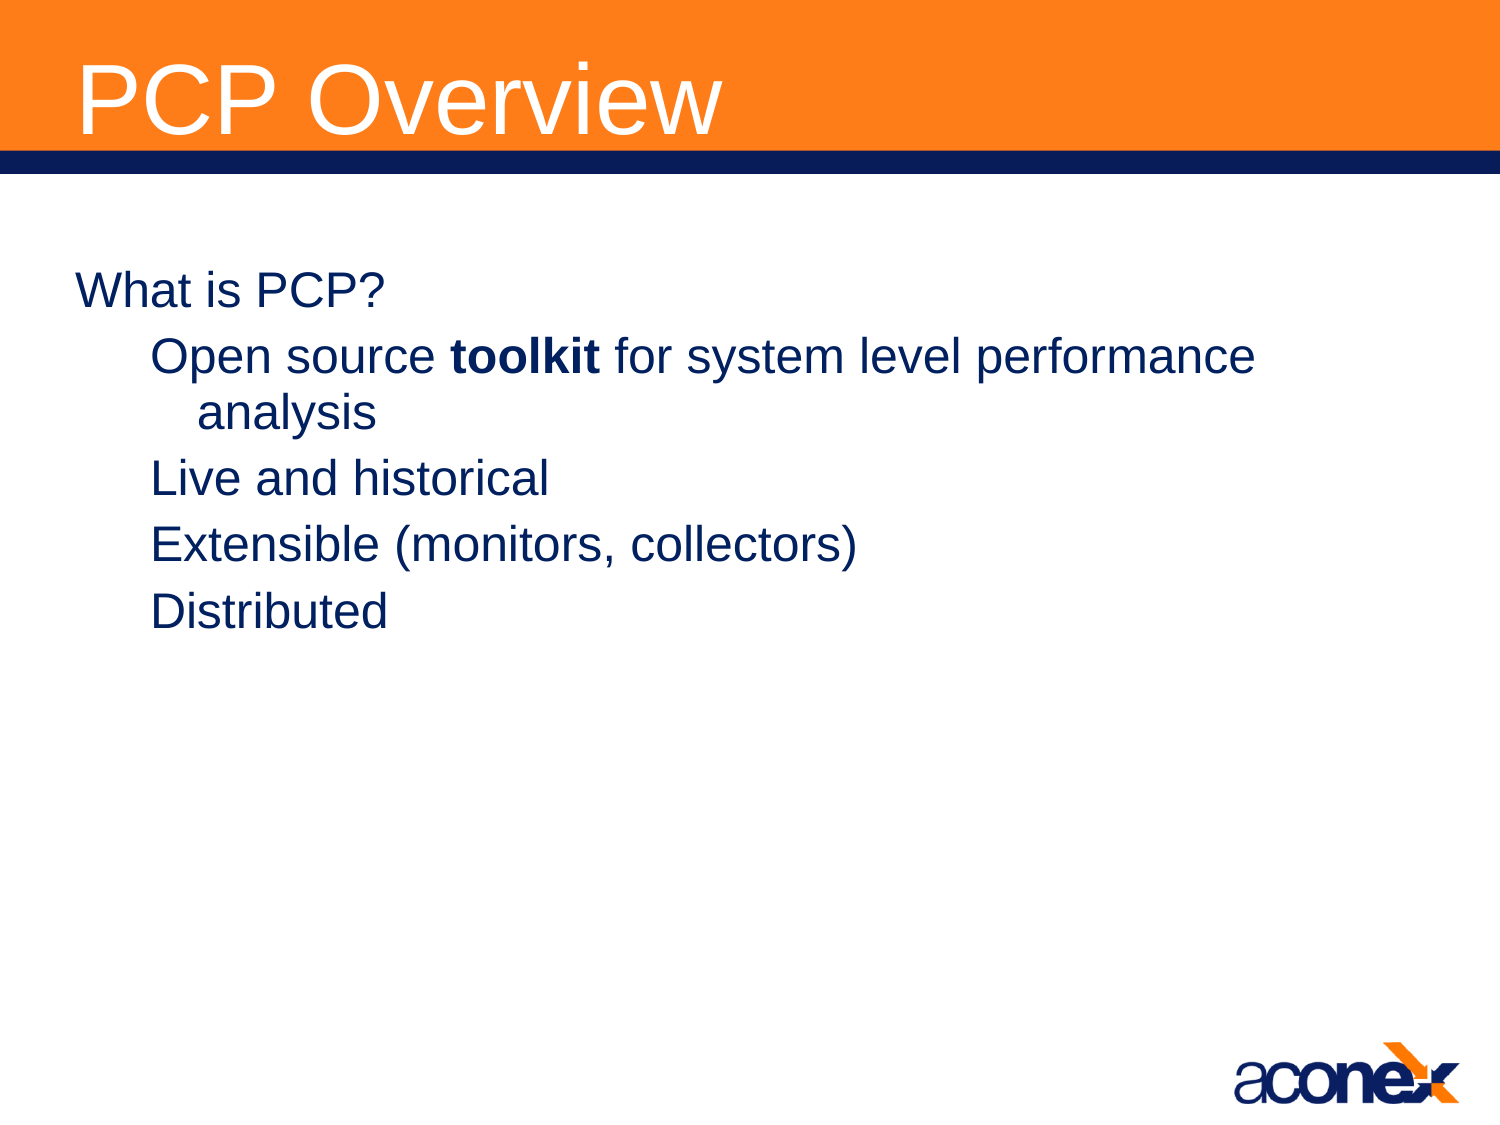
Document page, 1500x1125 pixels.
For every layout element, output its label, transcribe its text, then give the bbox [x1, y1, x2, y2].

title PCP Overview [75, 30, 1426, 169]
list What is PCP? Open source toolkit for system level performance analysis Live and historical Extensible (monitors, collectors) Distributed [75, 262, 1426, 709]
picture [1234, 1042, 1460, 1104]
